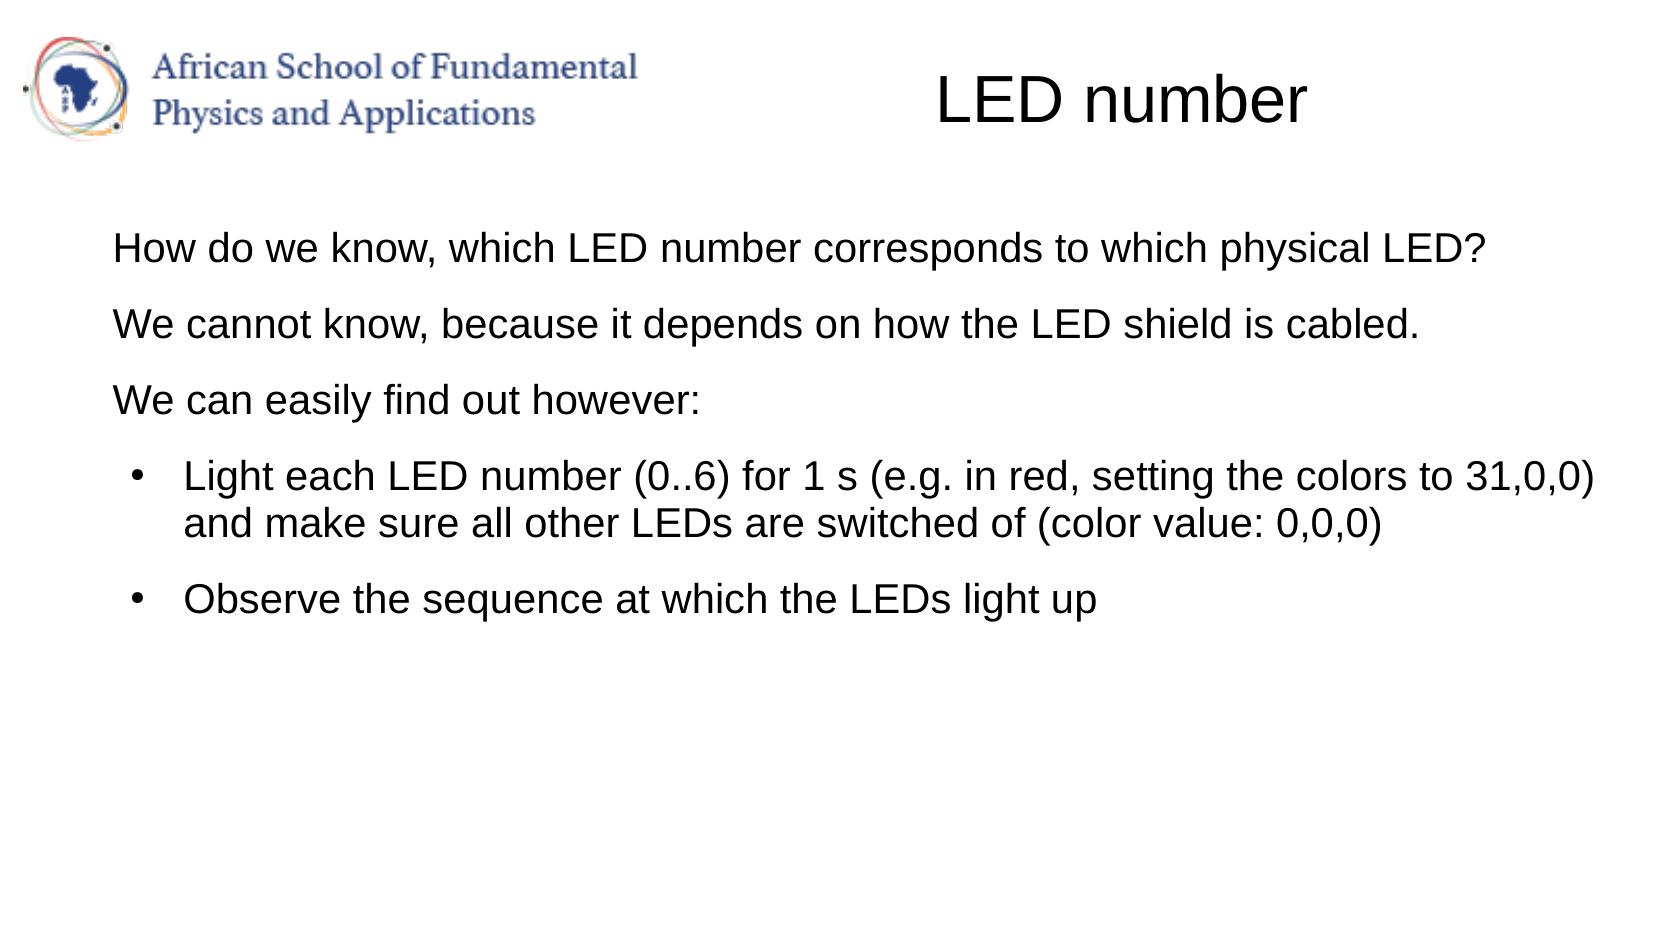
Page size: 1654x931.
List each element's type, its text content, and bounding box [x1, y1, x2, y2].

title LED number [635, 21, 1610, 177]
picture [23, 37, 635, 142]
list How do we know, which LED number corresponds to which physical LED? We cannot know, because it depends on how the LED shield is cabled. We can easily find out however: Light each LED number (0..6) for 1 s (e.g. in red, setting the colors to 31,0,0) and make sure all other LEDs are switched of (color value: 0,0,0) Observe the sequence at which the LEDs light up [112, 225, 1601, 765]
